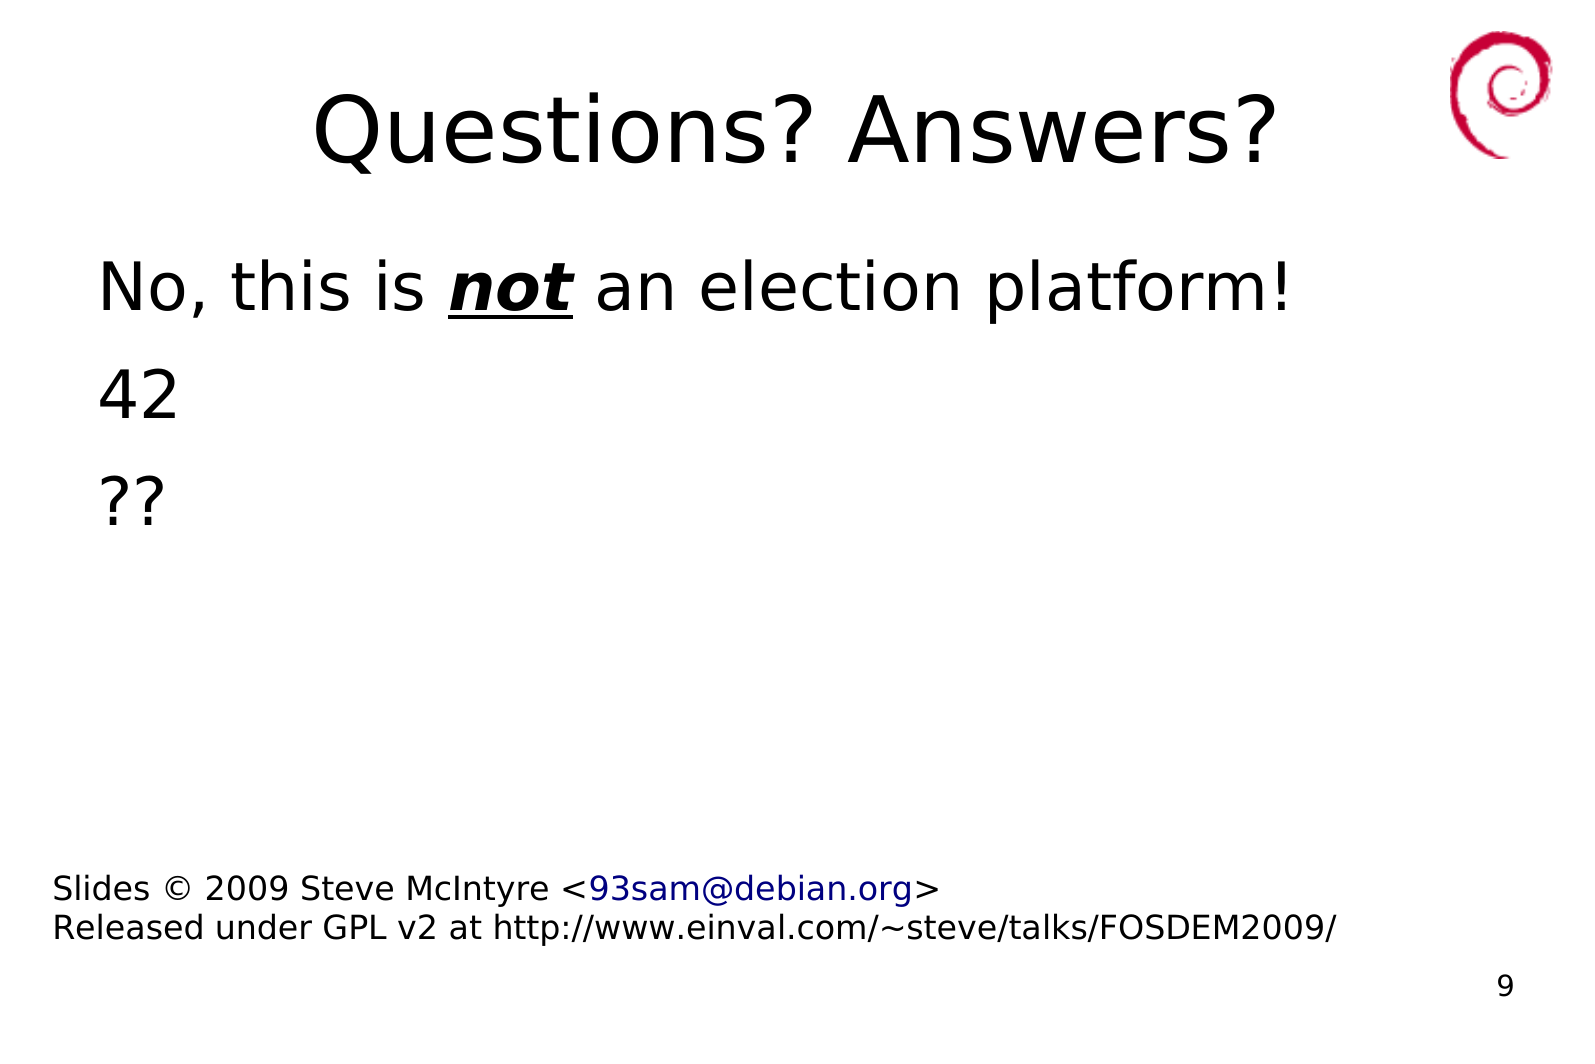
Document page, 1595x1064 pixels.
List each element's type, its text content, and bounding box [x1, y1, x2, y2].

text_box Slides © 2009 Steve McIntyre <93sam@debian.org> Released under GPL v2 at http://www.einval.com/~steve/talks/FOSDEM2009/ [37, 862, 1388, 955]
picture [1450, 31, 1555, 159]
title Questions? Answers? [79, 49, 1515, 213]
list No, this is not an election platform! 42 ?? [79, 248, 1515, 936]
